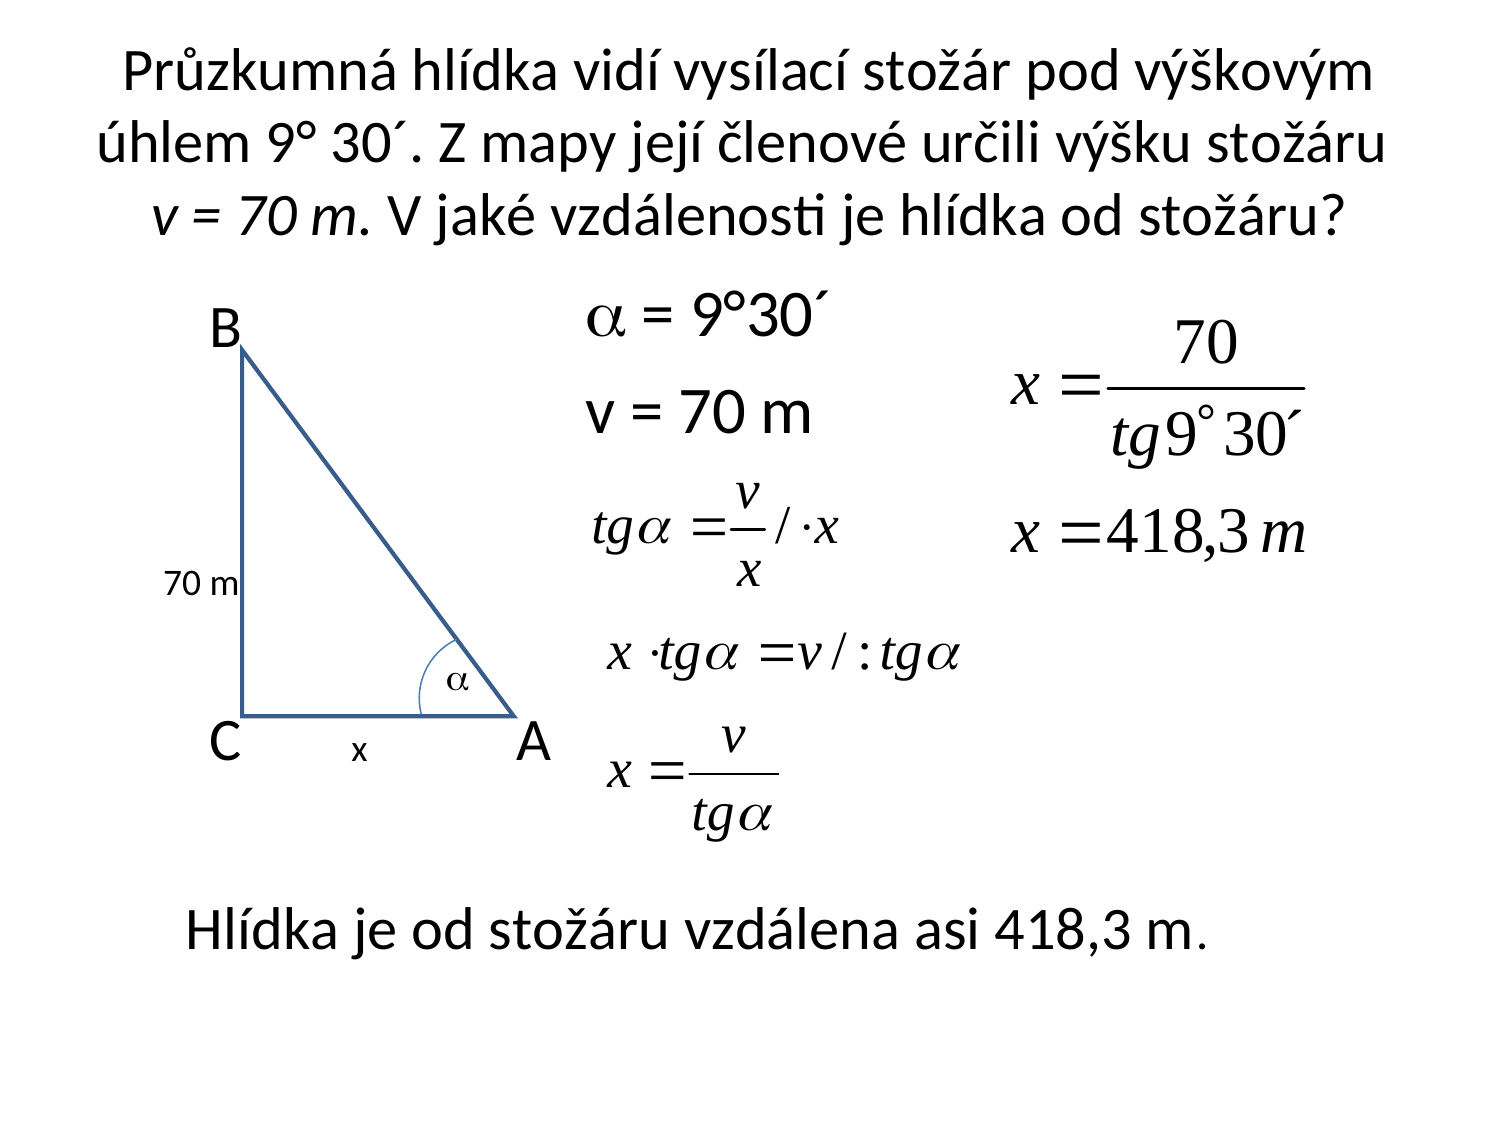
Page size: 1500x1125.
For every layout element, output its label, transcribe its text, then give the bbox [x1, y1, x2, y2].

text_box  [430, 645, 467, 706]
title Průzkumná hlídka vidí vysílací stožár pod výškovým úhlem 9° 30´. Z mapy její členové určili výšku stožáru v = 70 m. V jaké vzdálenosti je hlídka od stožáru? [75, 22, 1426, 255]
text_box C [194, 692, 290, 781]
text_box 70 m [148, 550, 255, 612]
text_box x [336, 716, 444, 777]
chart [584, 456, 850, 598]
text_box  [450, 639, 461, 645]
list  = 9°30´ v = 70 m [75, 262, 1426, 1006]
text_box  [242, 367, 501, 717]
chart [596, 621, 975, 853]
text_box B [194, 278, 314, 367]
chart [998, 302, 1319, 575]
text_box Hlídka je od stožáru vzdálena asi 418,3 m. [171, 881, 1341, 970]
text_box A [501, 692, 585, 781]
